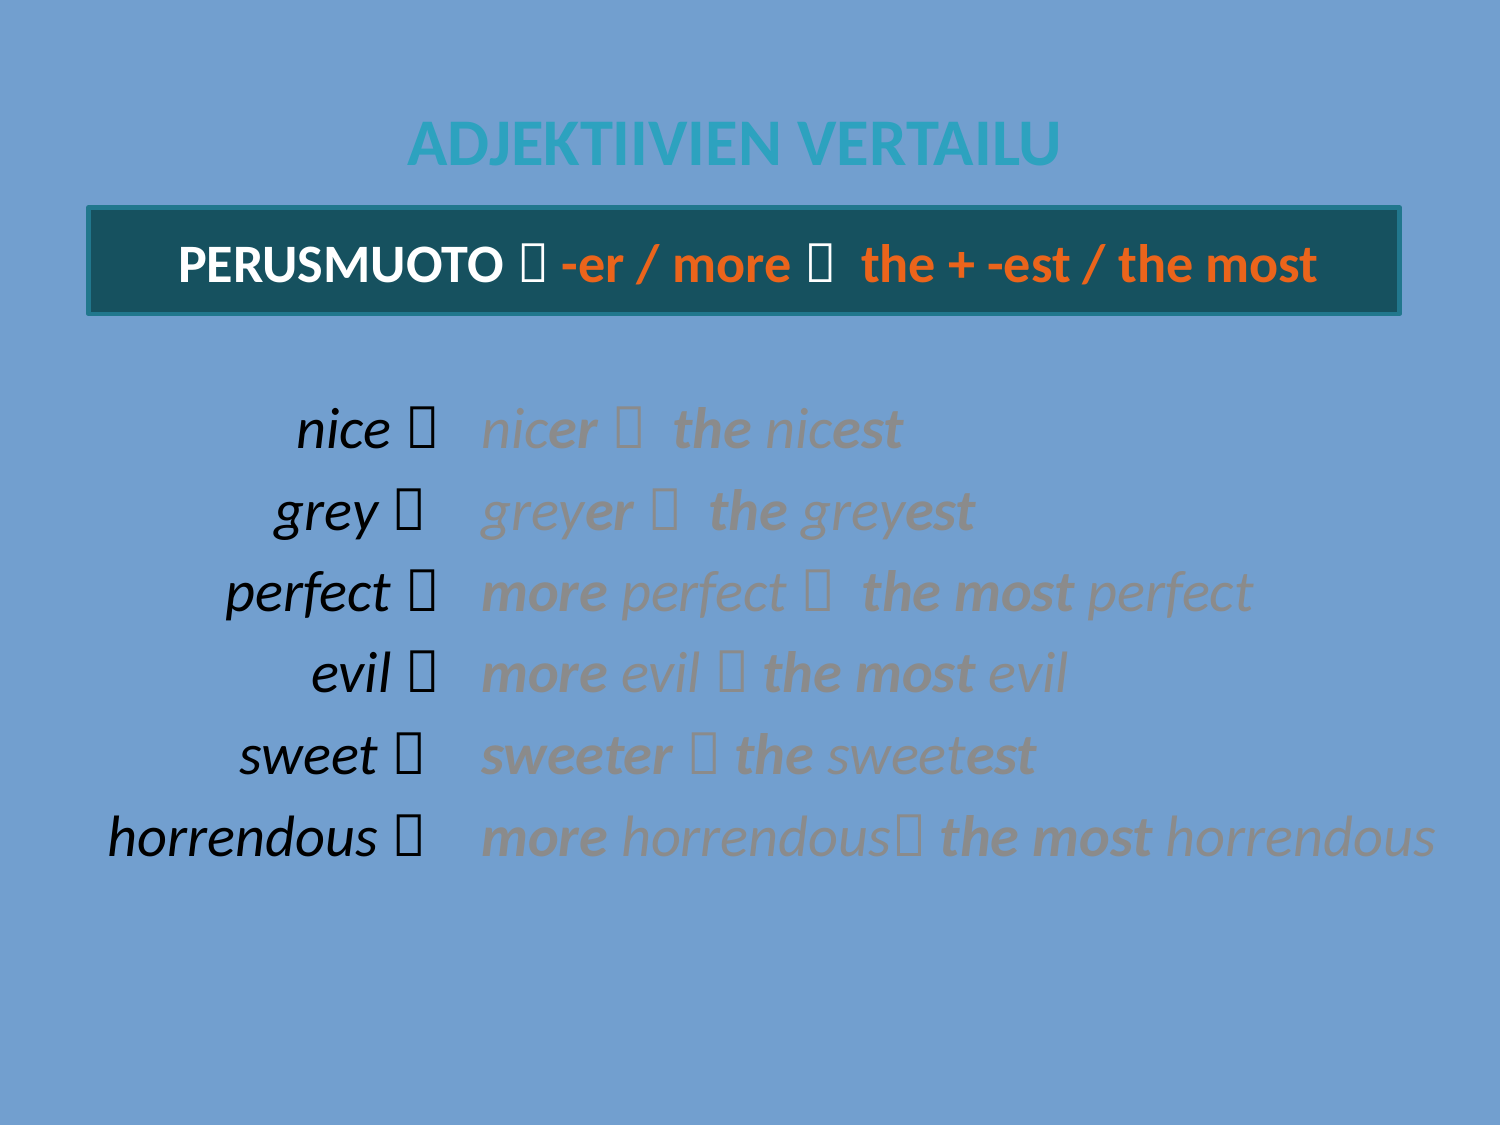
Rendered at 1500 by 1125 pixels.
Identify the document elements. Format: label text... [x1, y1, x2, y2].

title ADJEKTIIVIEN VERTAILU [75, 45, 1425, 233]
list nicer  the nicest greyer  the greyest more perfect  the most perfect more evil  the most evil sweeter  the sweetest more horrendous the most horrendous [466, 382, 1483, 906]
text_box PERUSMUOTO  -er / more  the + -est / the most [88, 207, 1400, 314]
list nice  grey  perfect  evil  sweet  horrendous  [41, 382, 455, 894]
